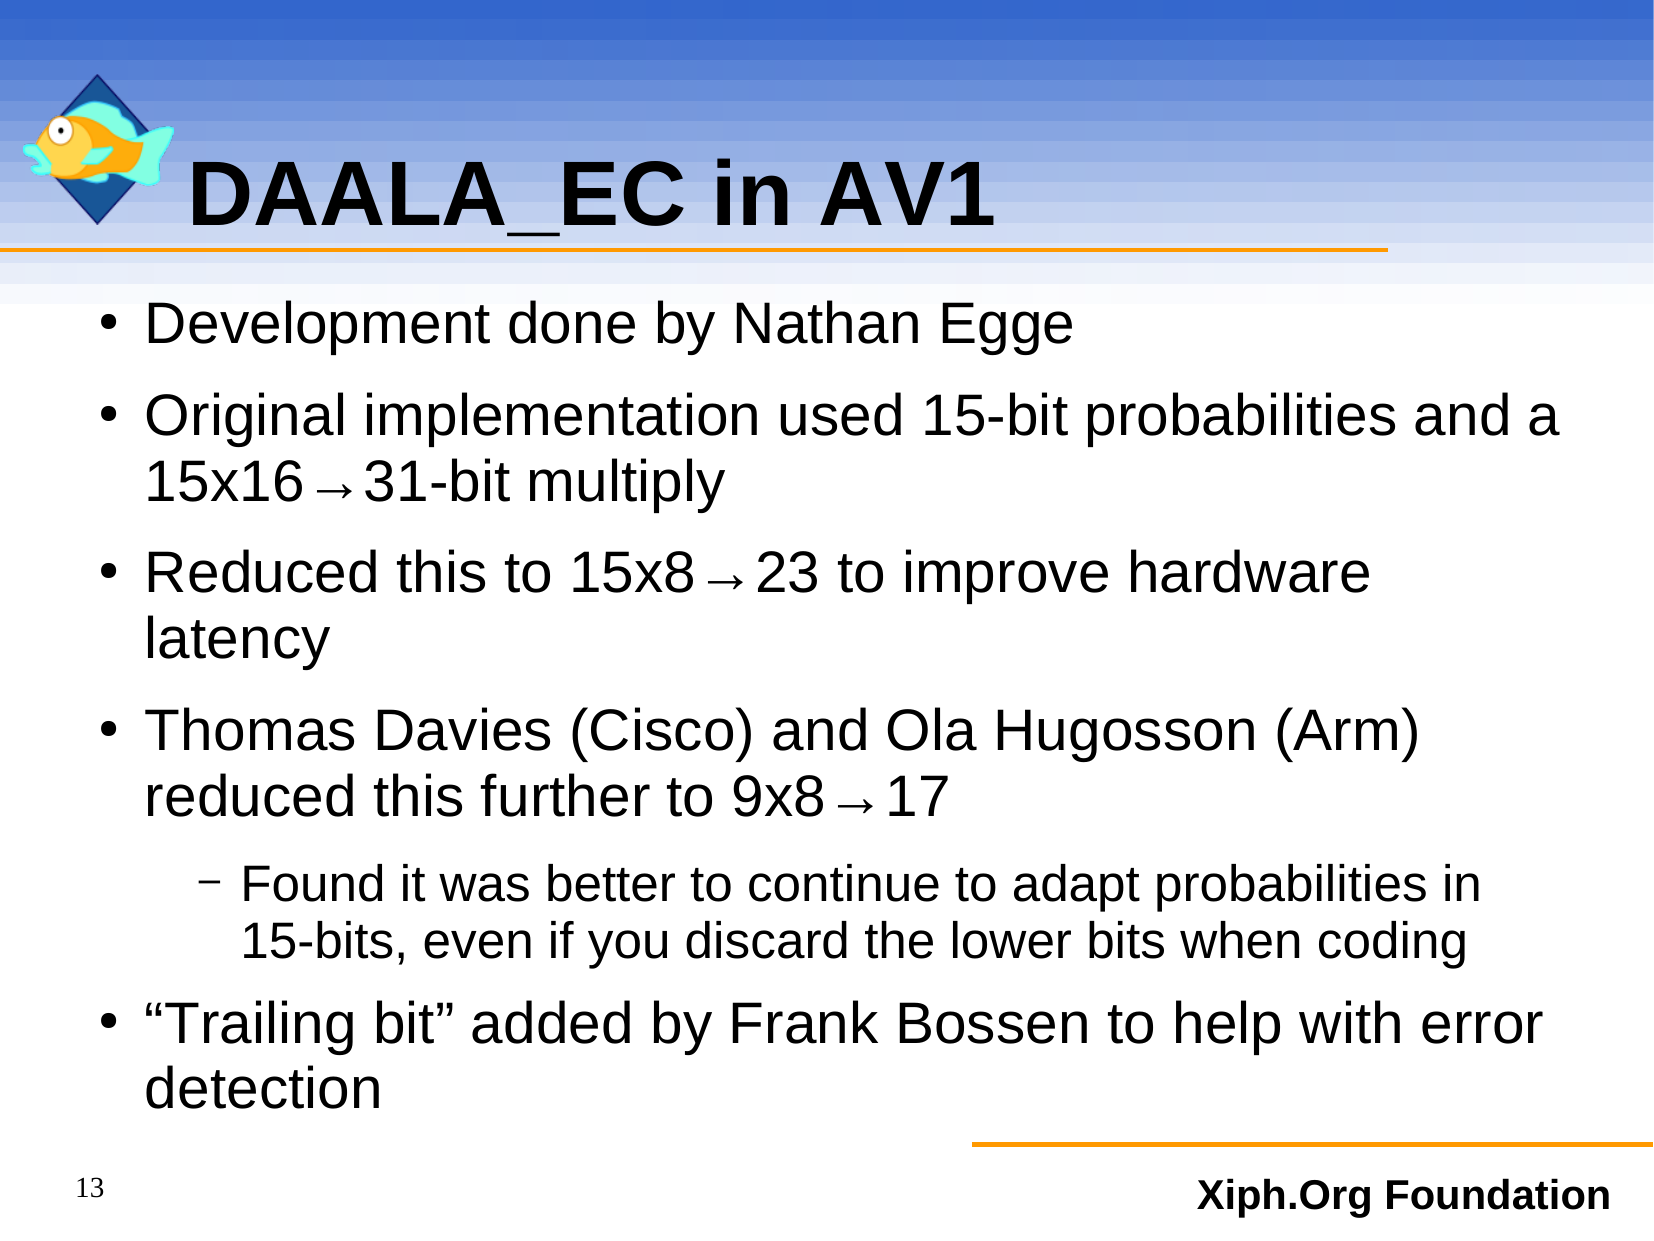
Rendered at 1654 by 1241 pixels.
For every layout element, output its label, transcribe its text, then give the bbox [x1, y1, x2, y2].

list Development done by Nathan Egge Original implementation used 15-bit probabilities and a 15x16→31-bit multiply Reduced this to 15x8→23 to improve hardware latency Thomas Davies (Cisco) and Ola Hugosson (Arm) reduced this further to 9x8→17 Found it was better to continue to adapt probabilities in 15-bits, even if you discard the lower bits when coding “Trailing bit” added by Frank Bossen to help with error detection [82, 290, 1571, 1127]
picture [0, 0, 1654, 1241]
title DAALA_EC in AV1 [187, 37, 1571, 245]
